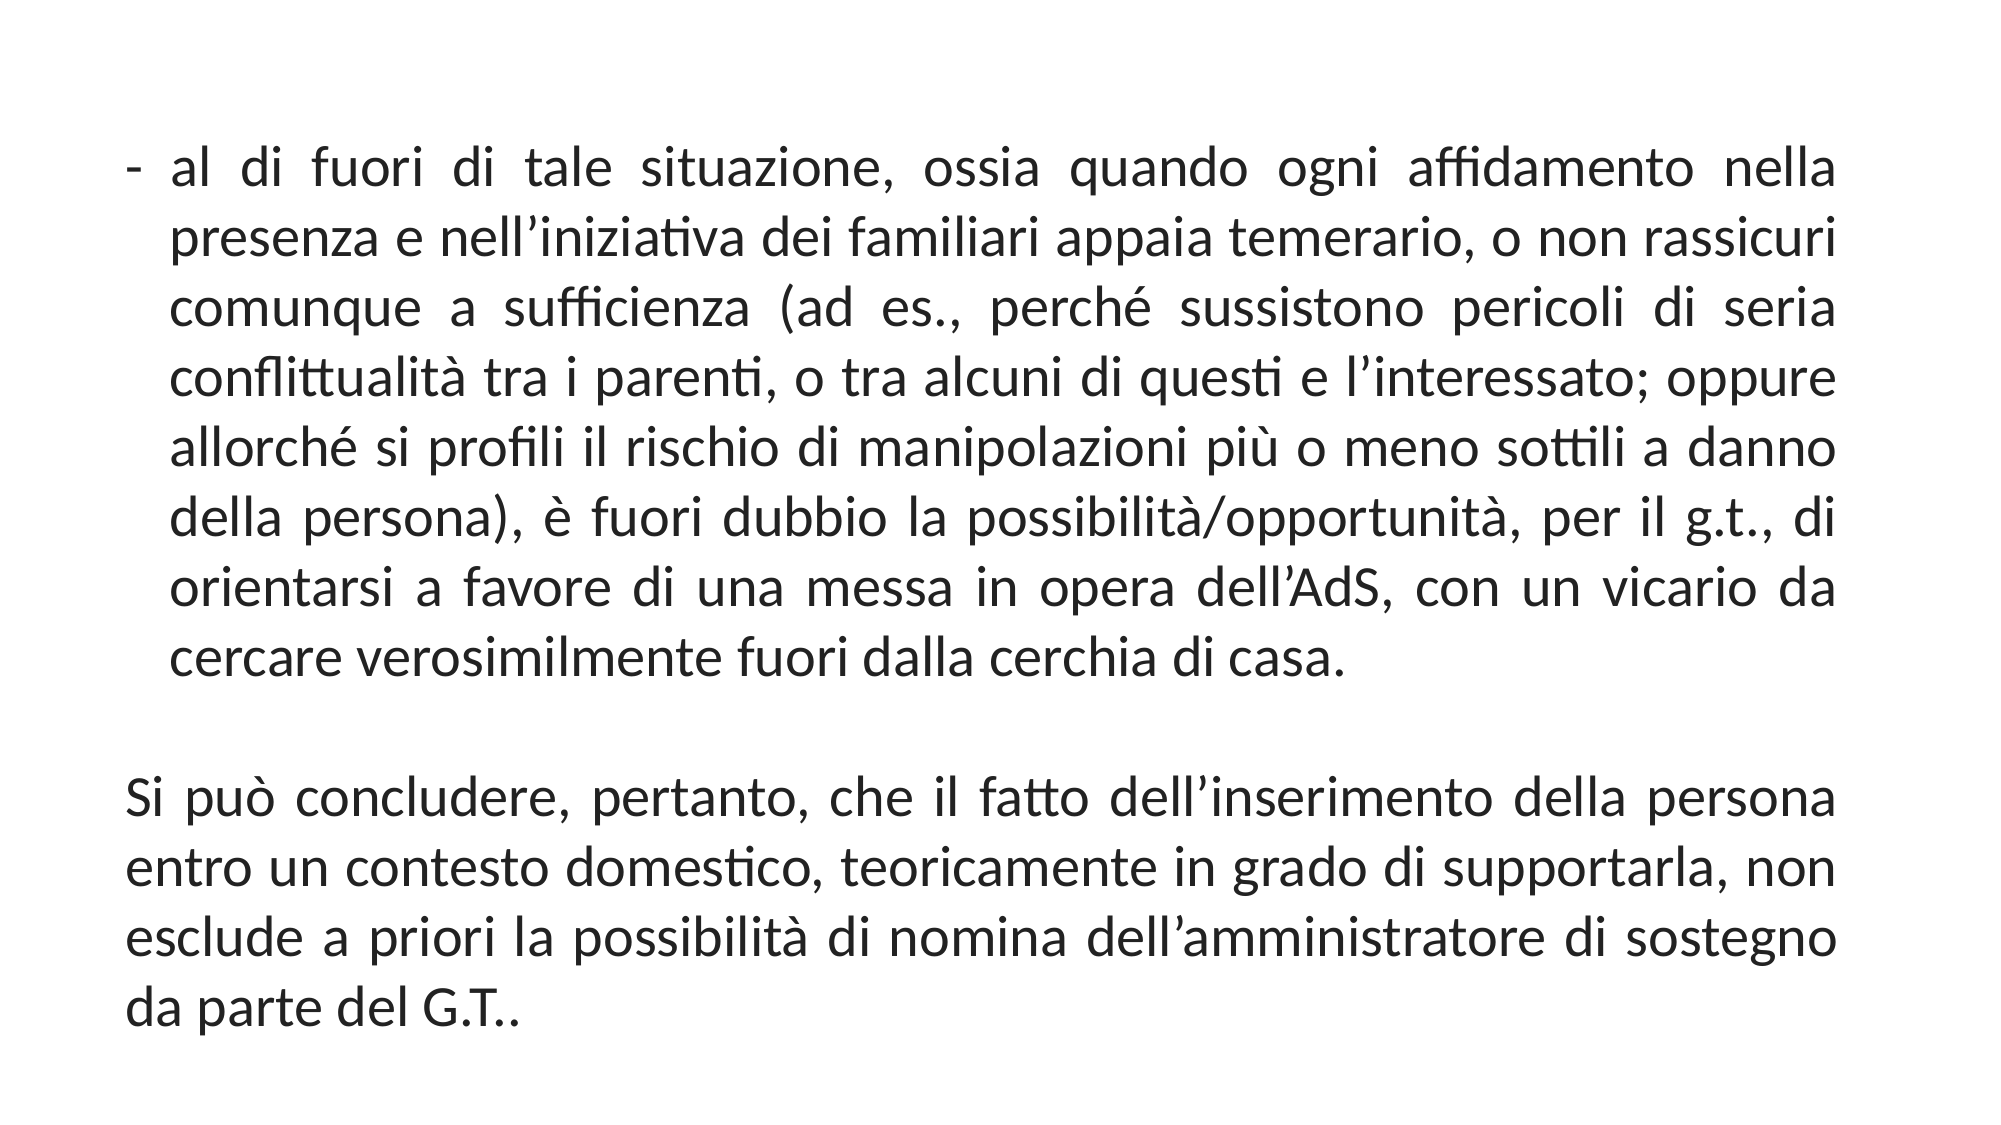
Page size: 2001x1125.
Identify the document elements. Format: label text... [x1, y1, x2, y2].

text_box - al di fuori di tale situazione, ossia quando ogni affidamento nella presenza e nell’iniziativa dei familiari appaia temerario, o non rassicuri comunque a sufficienza (ad es., perché sussistono pericoli di seria conflittualità tra i parenti, o tra alcuni di questi e l’interessato; oppure allorché si profili il rischio di manipolazioni più o meno sottili a danno della persona), è fuori dubbio la possibilità/opportunità, per il g.t., di orientarsi a favore di una messa in opera dell’AdS, con un vicario da cercare verosimilmente fuori dalla cerchia di casa. Si può concludere, pertanto, che il fatto dell’inserimento della persona entro un contesto domestico, teoricamente in grado di supportarla, non esclude a priori la possibilità di nomina dell’amministratore di sostegno da parte del G.T.. [110, 120, 1882, 1045]
